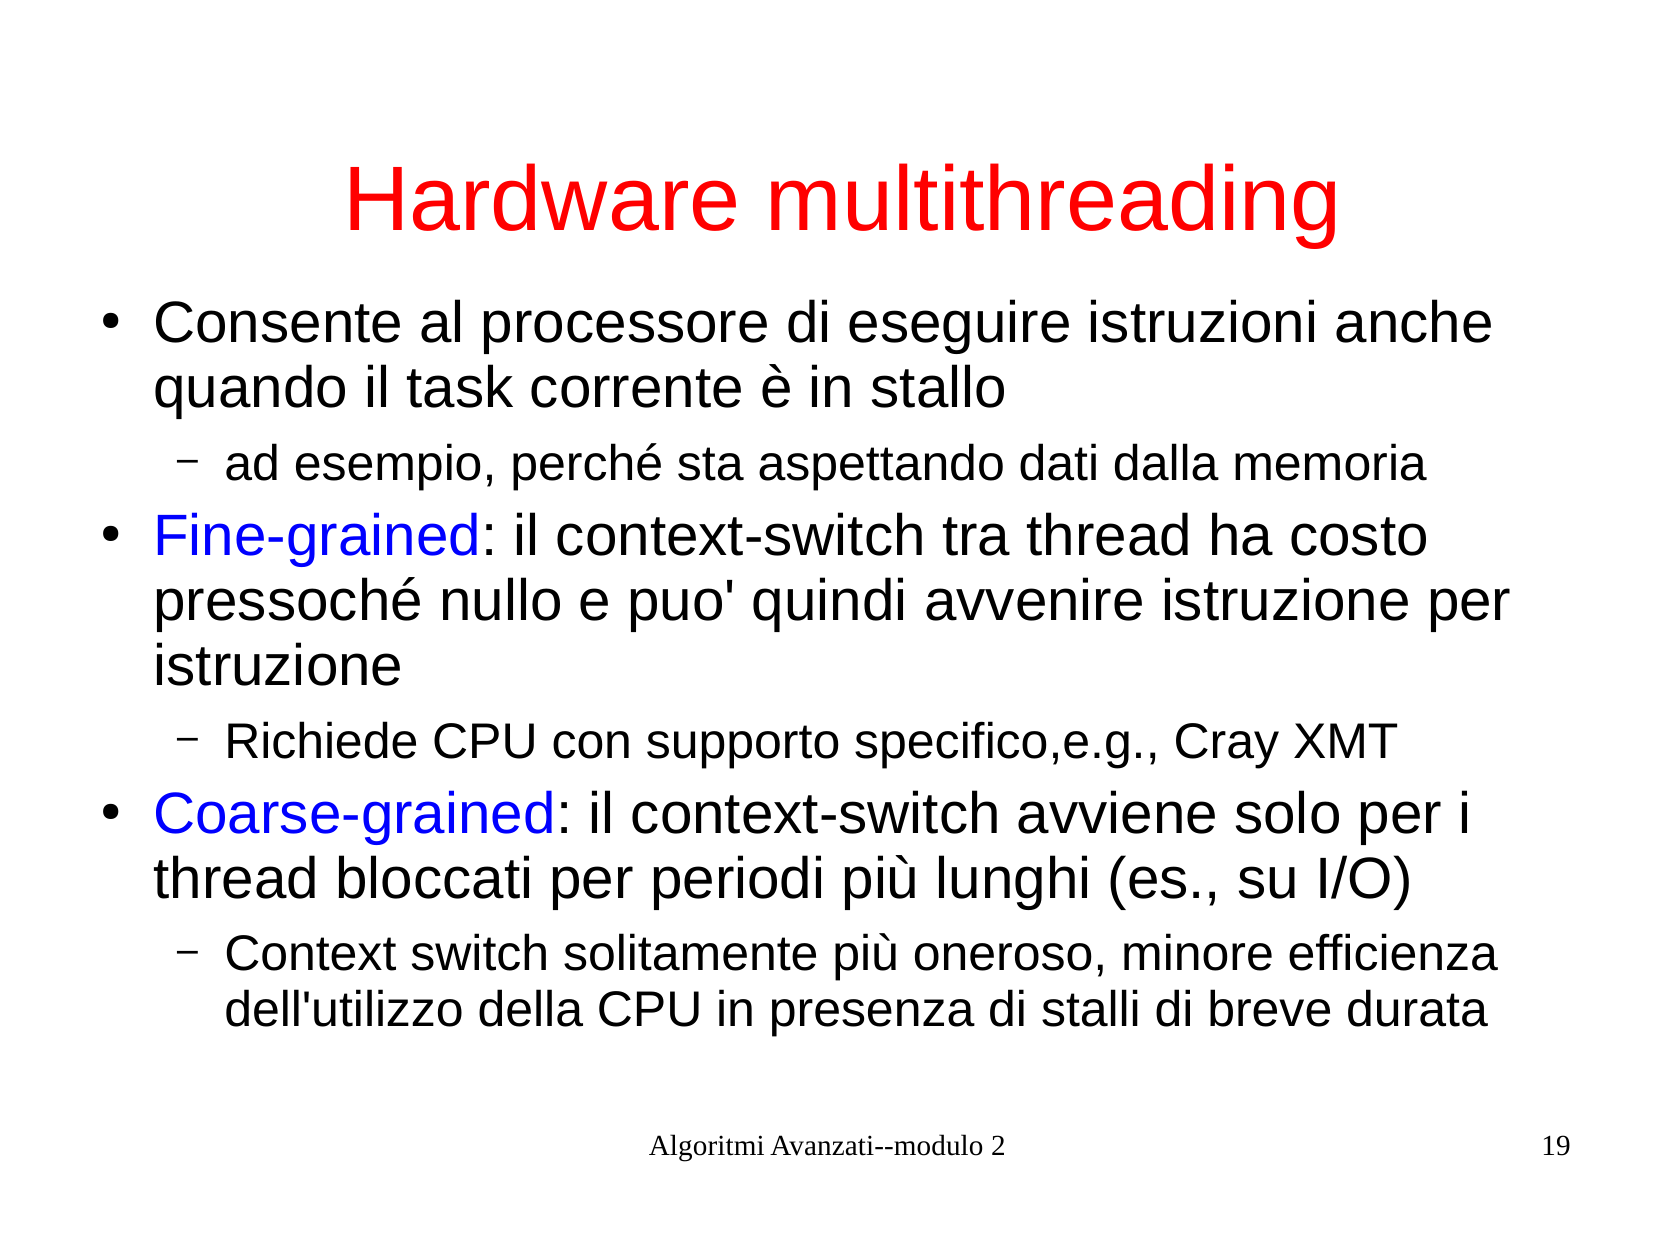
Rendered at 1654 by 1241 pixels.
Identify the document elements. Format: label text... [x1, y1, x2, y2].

title Hardware multithreading [82, 49, 1571, 257]
list Consente al processore di eseguire istruzioni anche quando il task corrente è in stallo ad esempio, perché sta aspettando dati dalla memoria Fine-grained: il context-switch tra thread ha costo pressoché nullo e puo' quindi avvenire istruzione per istruzione Richiede CPU con supporto specifico,e.g., Cray XMT Coarse-grained: il context-switch avviene solo per i thread bloccati per periodi più lunghi (es., su I/O) Context switch solitamente più oneroso, minore efficienza dell'utilizzo della CPU in presenza di stalli di breve durata [82, 290, 1571, 1109]
